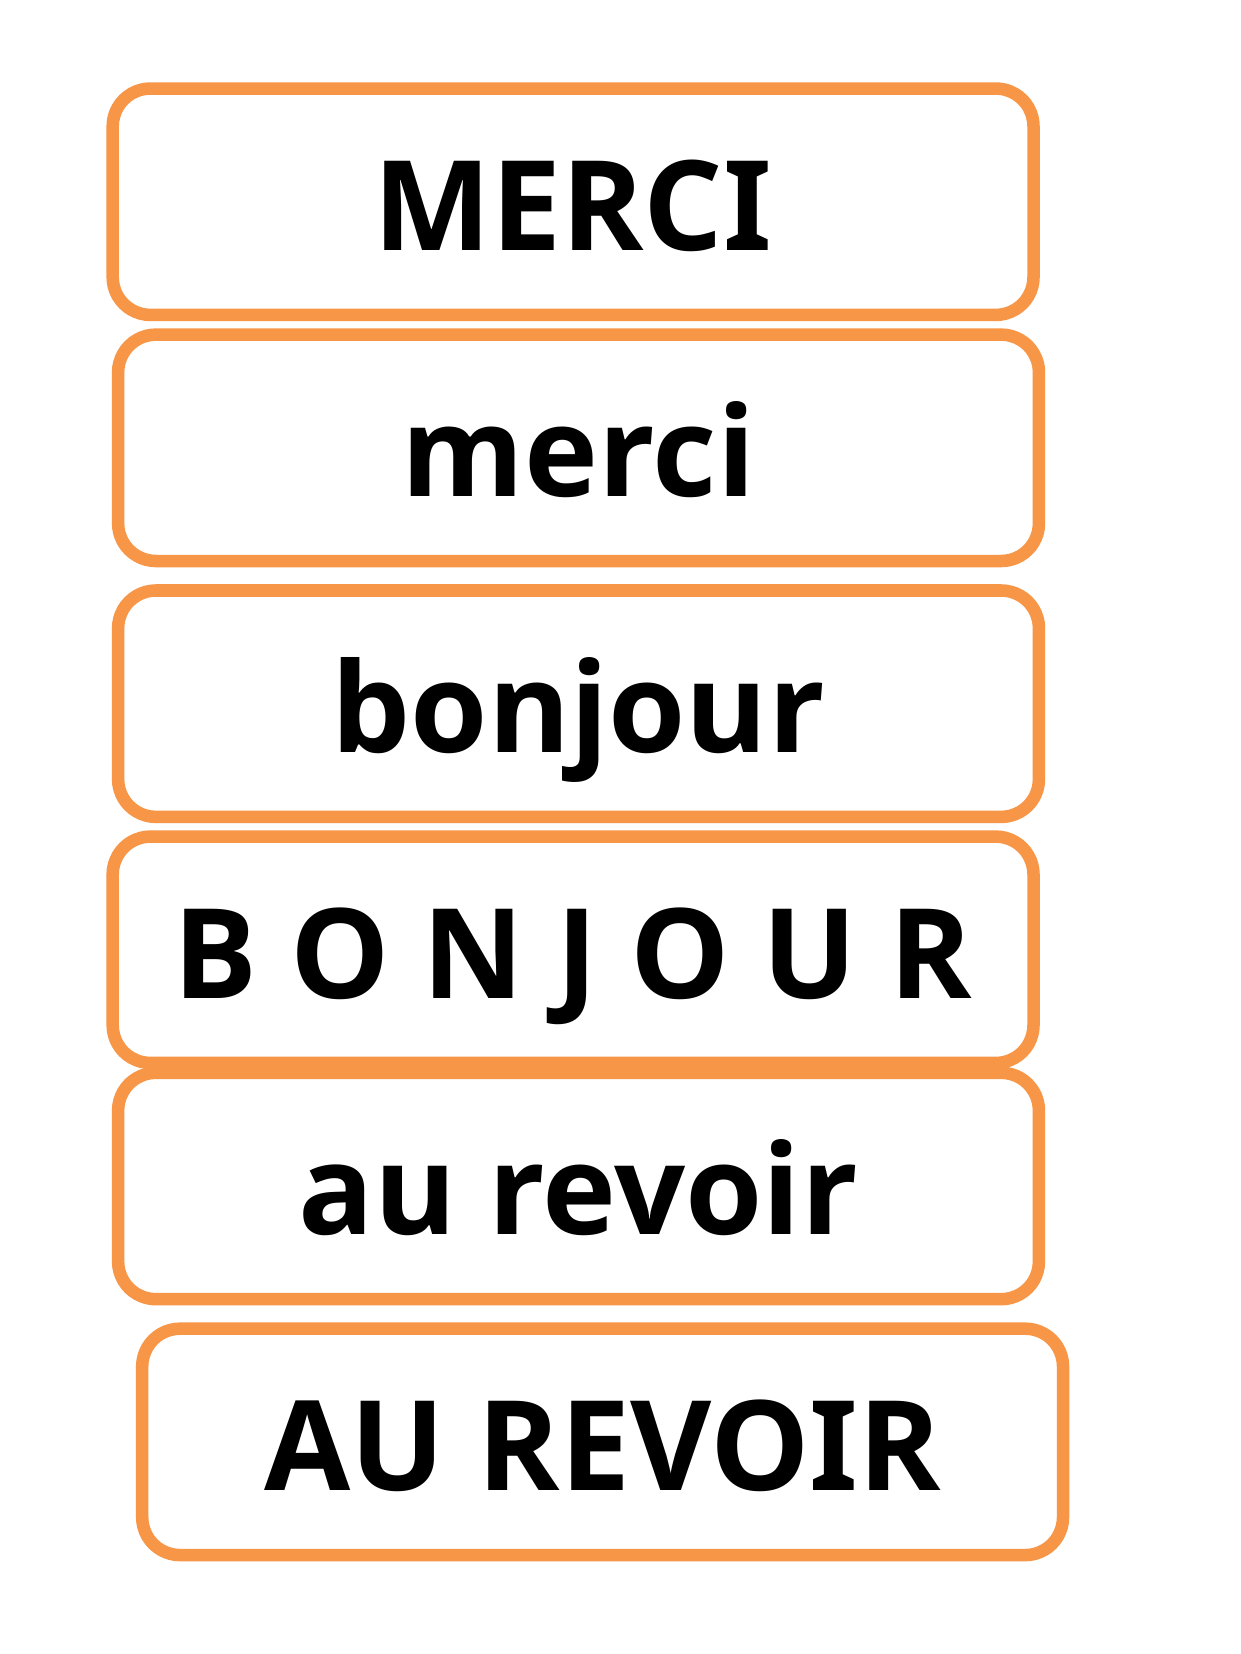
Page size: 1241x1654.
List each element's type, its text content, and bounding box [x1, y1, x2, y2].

text_box [130, 1289, 1027, 1300]
text_box [1025, 102, 1034, 302]
text_box [142, 1342, 151, 1542]
text_box [1031, 1087, 1039, 1285]
text_box [123, 1052, 1023, 1063]
text_box [112, 102, 121, 301]
text_box [154, 1545, 1051, 1556]
text_box [1025, 850, 1034, 1050]
text_box [118, 605, 126, 803]
text_box [112, 850, 121, 1049]
text_box [123, 304, 1023, 315]
text_box [124, 88, 1022, 99]
text_box MERCI [121, 99, 1025, 304]
text_box [129, 590, 1028, 601]
text_box [154, 1328, 1052, 1339]
text_box AU REVOIR [151, 1339, 1055, 1545]
text_box [129, 806, 1028, 817]
text_box [1031, 349, 1039, 547]
text_box [118, 1087, 126, 1285]
text_box merci [126, 345, 1031, 550]
text_box B O N J O U R [121, 847, 1025, 1052]
text_box [129, 550, 1028, 562]
text_box bonjour [126, 601, 1031, 806]
text_box au revoir [126, 1083, 1031, 1289]
text_box [118, 349, 126, 547]
text_box [1055, 1343, 1064, 1541]
text_box [130, 1072, 1027, 1083]
text_box [1031, 605, 1039, 803]
text_box [129, 334, 1028, 345]
text_box [124, 836, 1022, 847]
